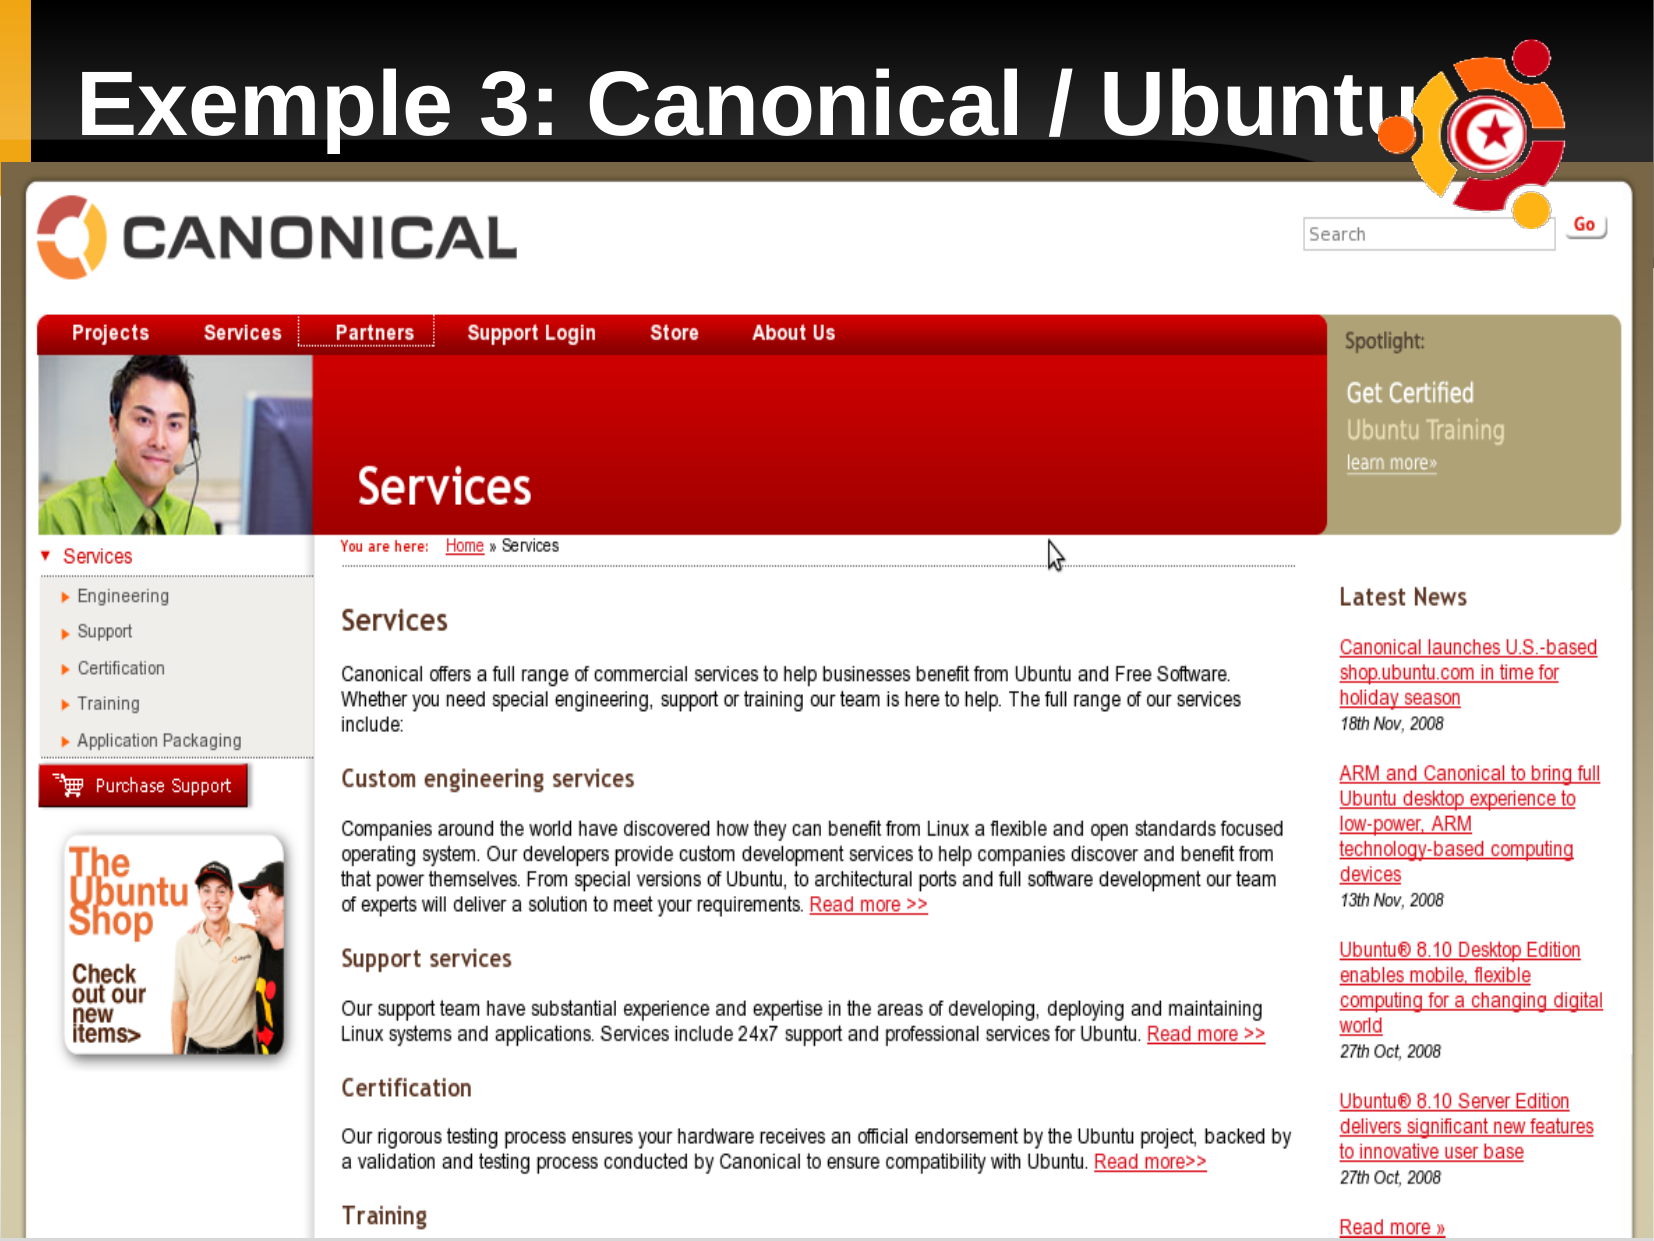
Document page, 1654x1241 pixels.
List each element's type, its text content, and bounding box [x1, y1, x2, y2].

title Exemple 3: Canonical / Ubuntu [76, 7, 1565, 162]
picture [0, 0, 1654, 1241]
